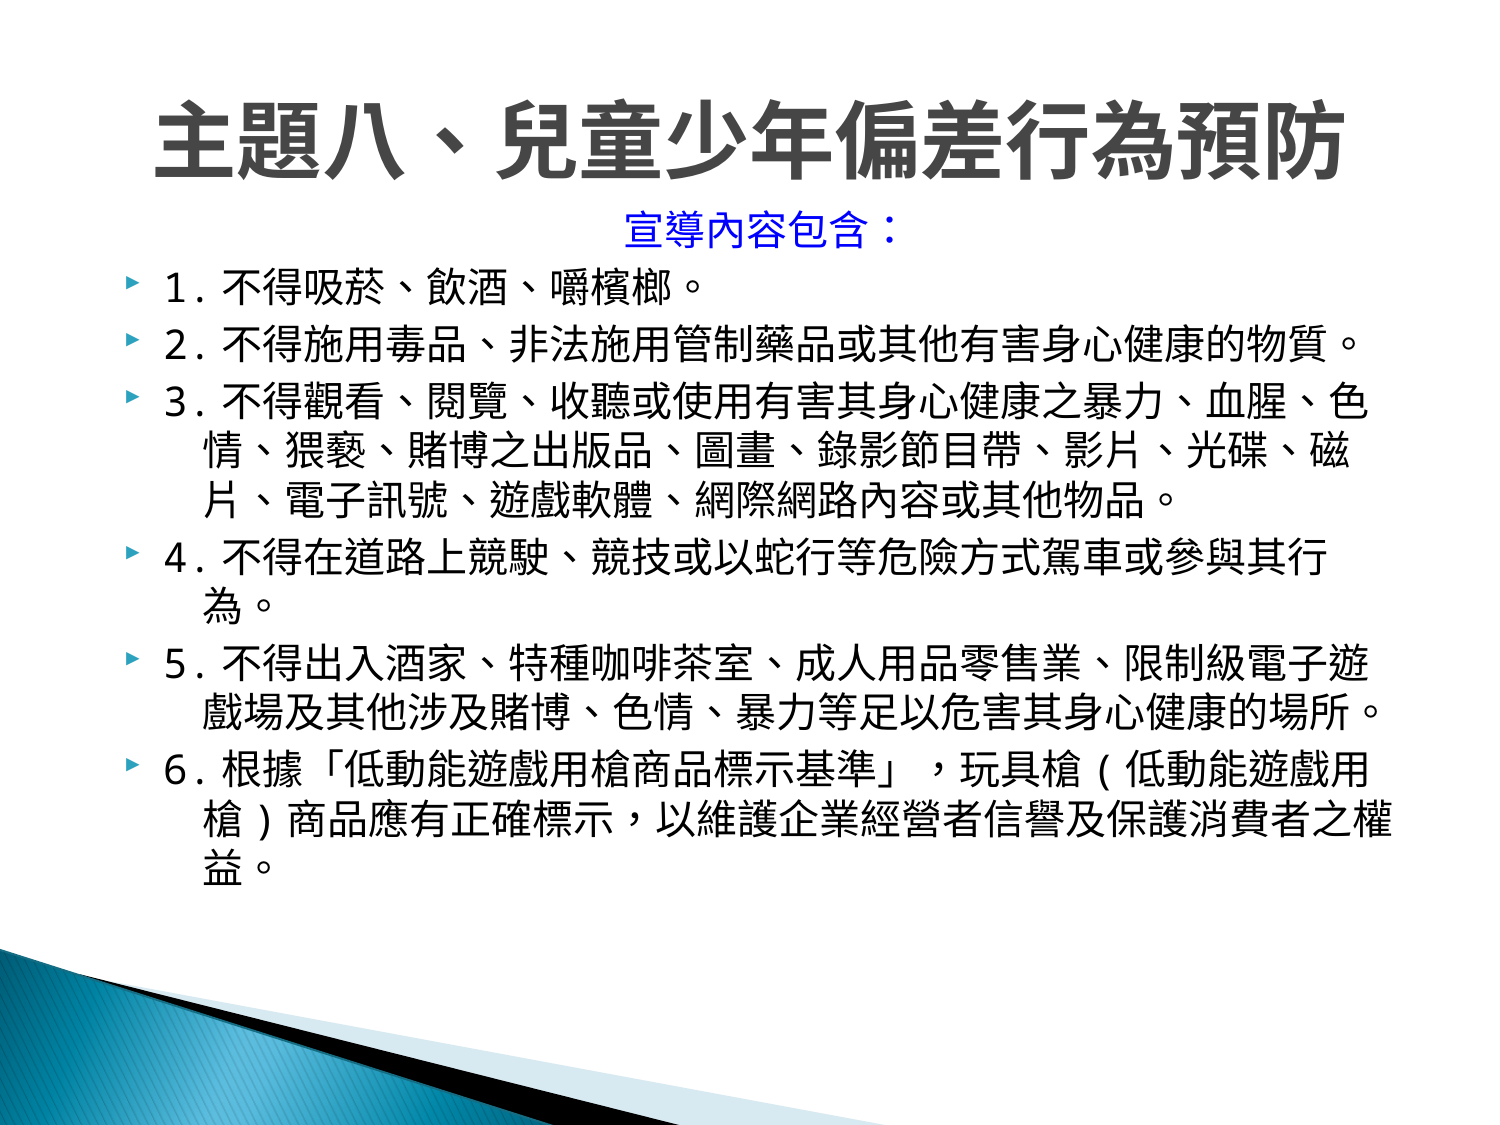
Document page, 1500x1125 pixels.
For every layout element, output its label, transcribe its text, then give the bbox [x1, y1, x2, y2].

list 宣導內容包含： 1.不得吸菸、飲酒、嚼檳榔。 2.不得施用毒品、非法施用管制藥品或其他有害身心健康的物質。 3.不得觀看、閱覽、收聽或使用有害其身心健康之暴力、血腥、色情、猥褻、賭博之出版品、圖畫、錄影節目帶、影片、光碟、磁片、電子訊號、遊戲軟體、網際網路內容或其他物品。 4.不得在道路上競駛、競技或以蛇行等危險方式駕車或參與其行為。 5.不得出入酒家、特種咖啡茶室、成人用品零售業、限制級電子遊戲場及其他涉及賭博、色情、暴力等足以危害其身心健康的場所。 6.根據「低動能遊戲用槍商品標示基準」，玩具槍(低動能遊戲用槍)商品應有正確標示，以維護企業經營者信譽及保護消費者之權益。 [75, 233, 1426, 1000]
title 主題八、兒童少年偏差行為預防 [75, 45, 1426, 233]
